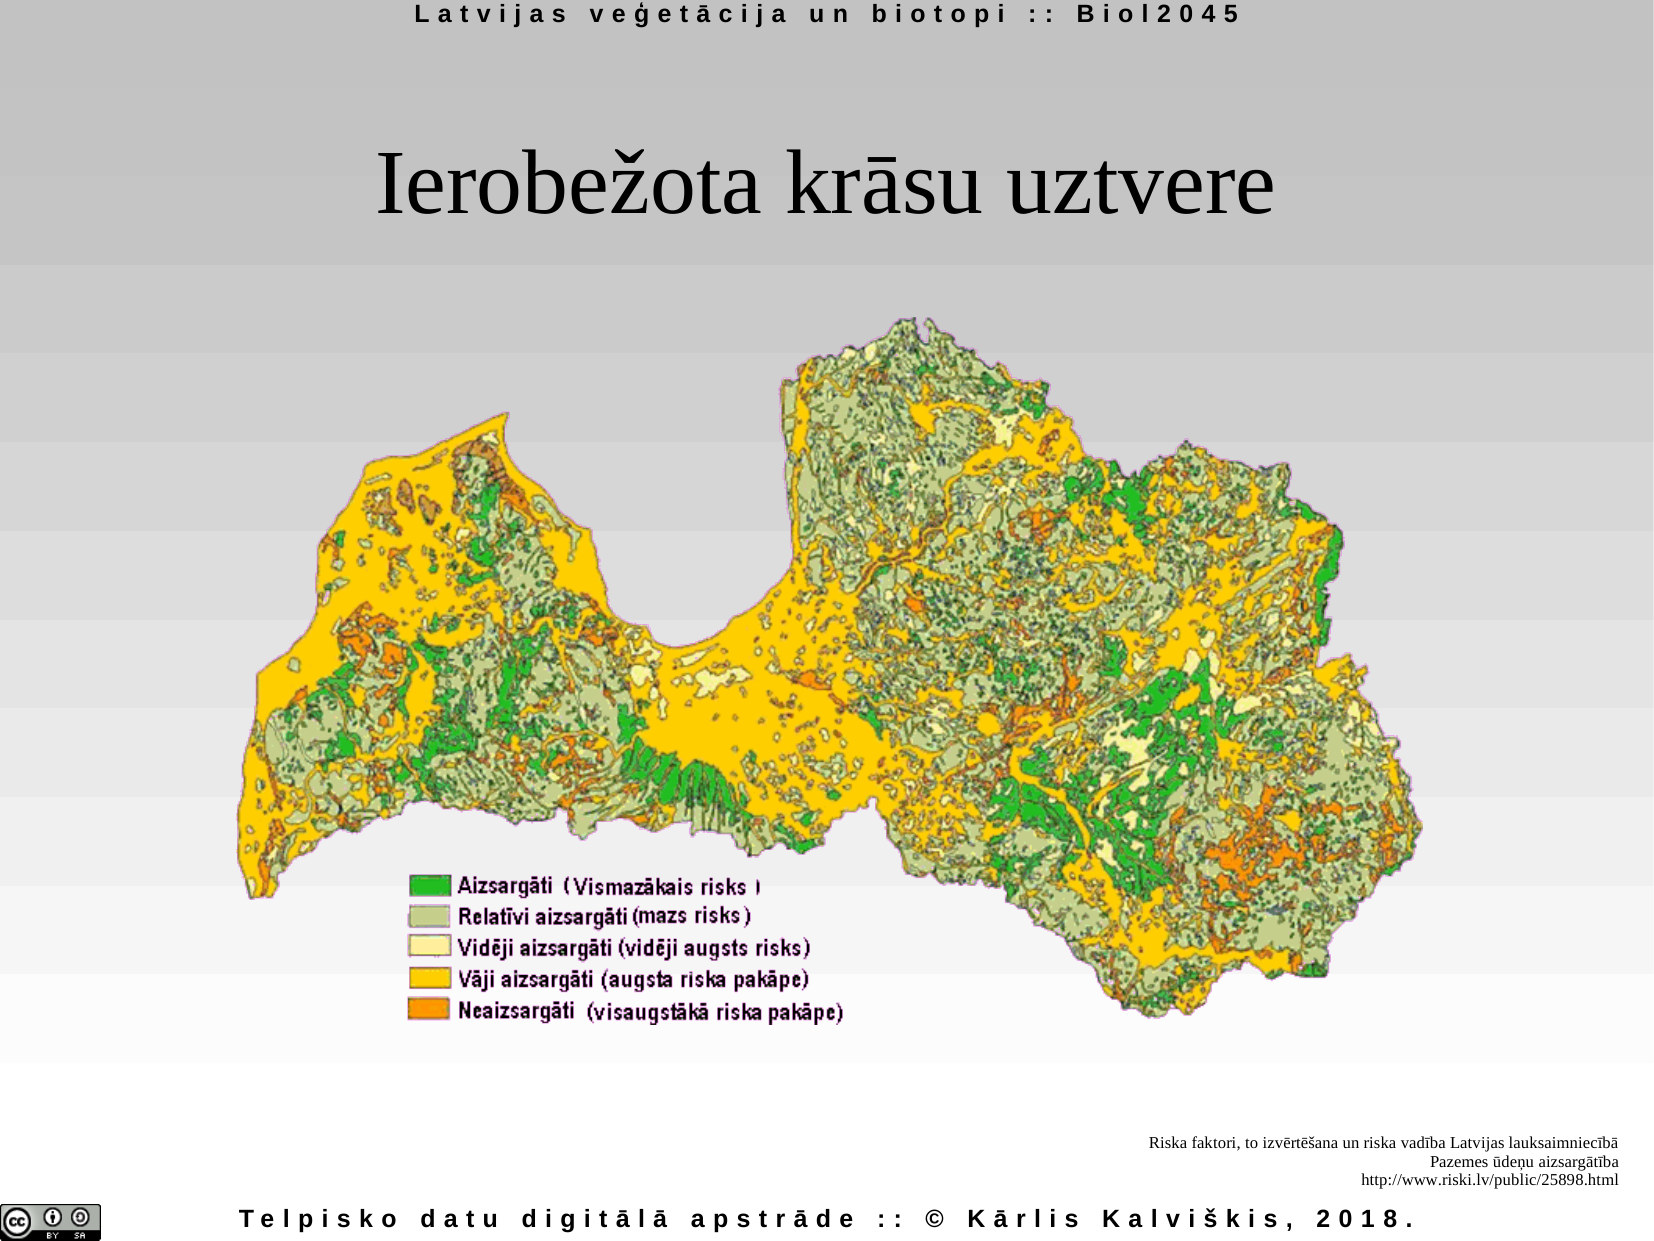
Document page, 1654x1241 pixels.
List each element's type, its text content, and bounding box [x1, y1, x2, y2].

title Ierobežota krāsu uztvere [29, 49, 1625, 296]
picture [0, 0, 1654, 1241]
text_box Riska faktori, to izvērtēšana un riska vadība Latvijas lauksaimniecībā Pazemes ūdeņu aizsargātība http://www.riski.lv/public/25898.html [1148, 1133, 1620, 1190]
